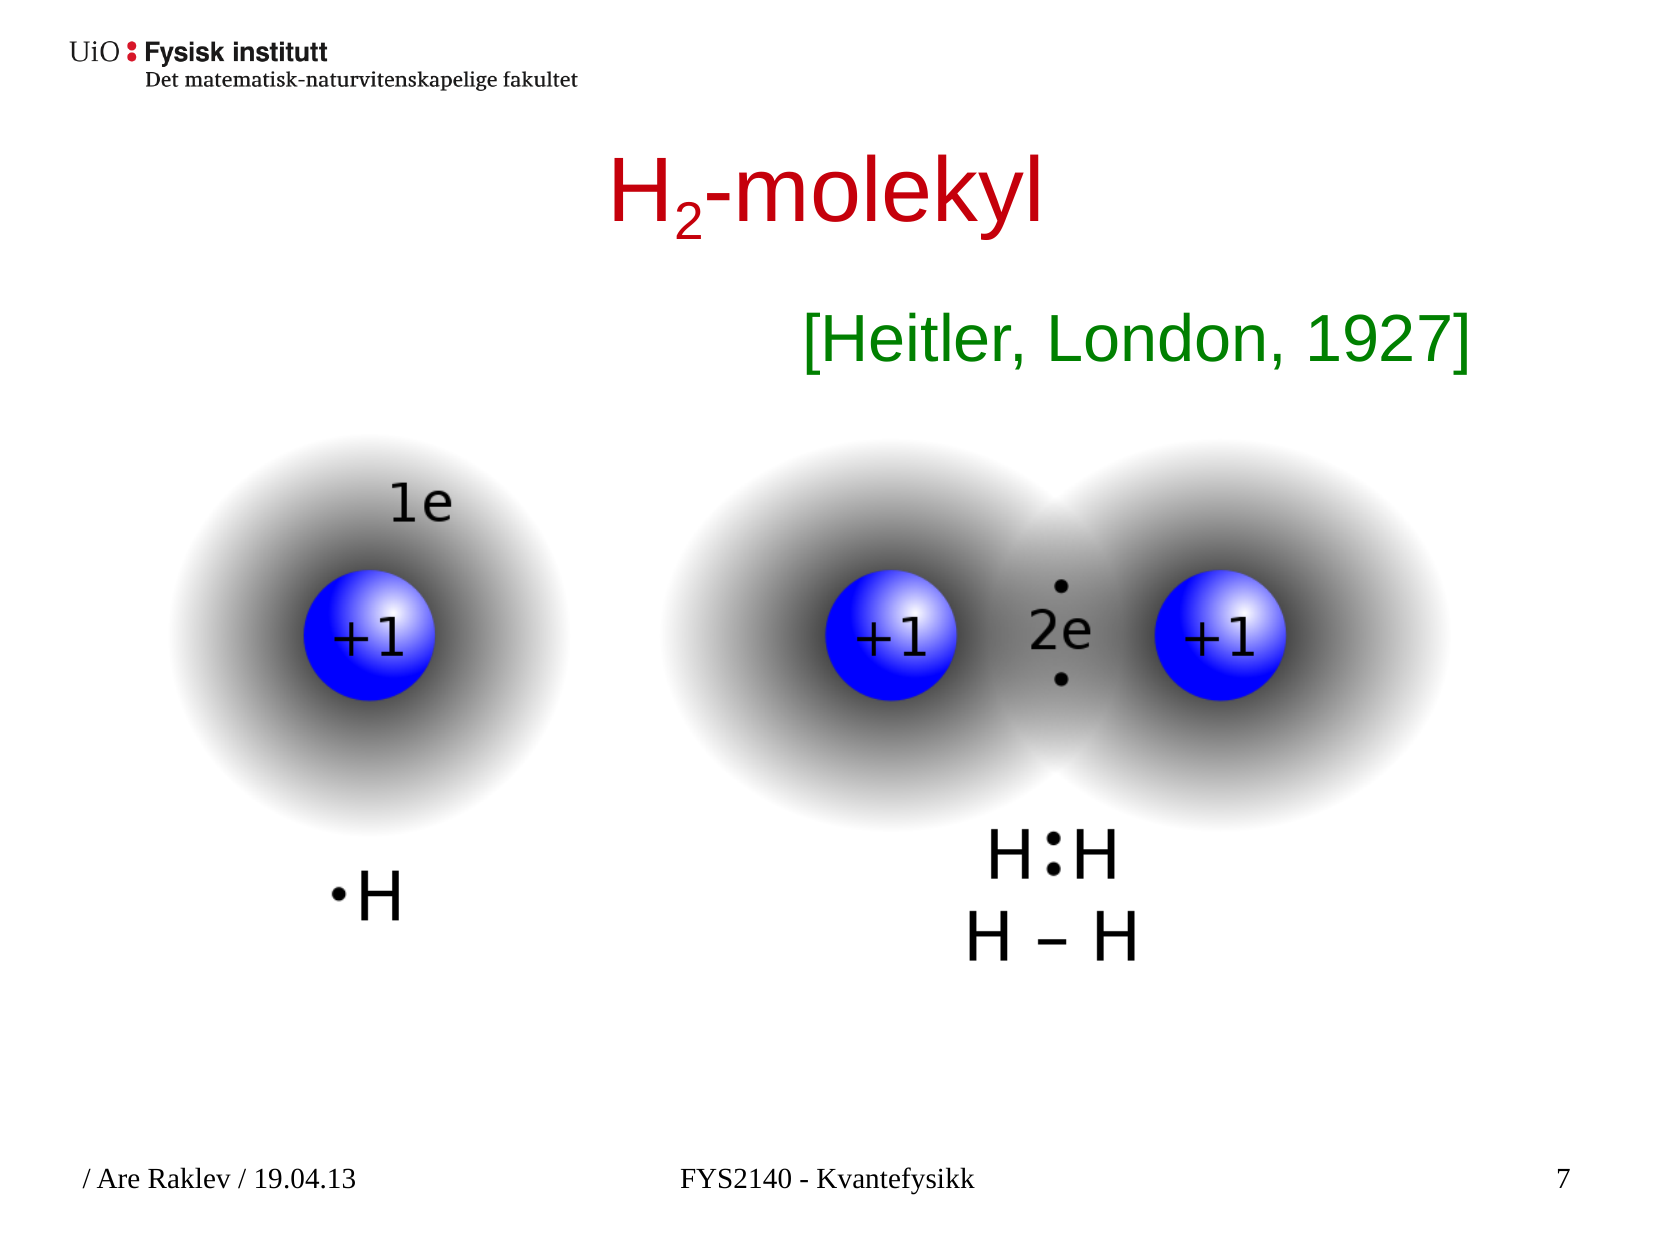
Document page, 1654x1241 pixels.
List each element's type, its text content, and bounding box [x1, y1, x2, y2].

picture [68, 37, 581, 93]
text_box [Heitler, London, 1927] [787, 294, 1534, 384]
title H2-molekyl [82, 90, 1571, 298]
picture [131, 413, 1471, 989]
